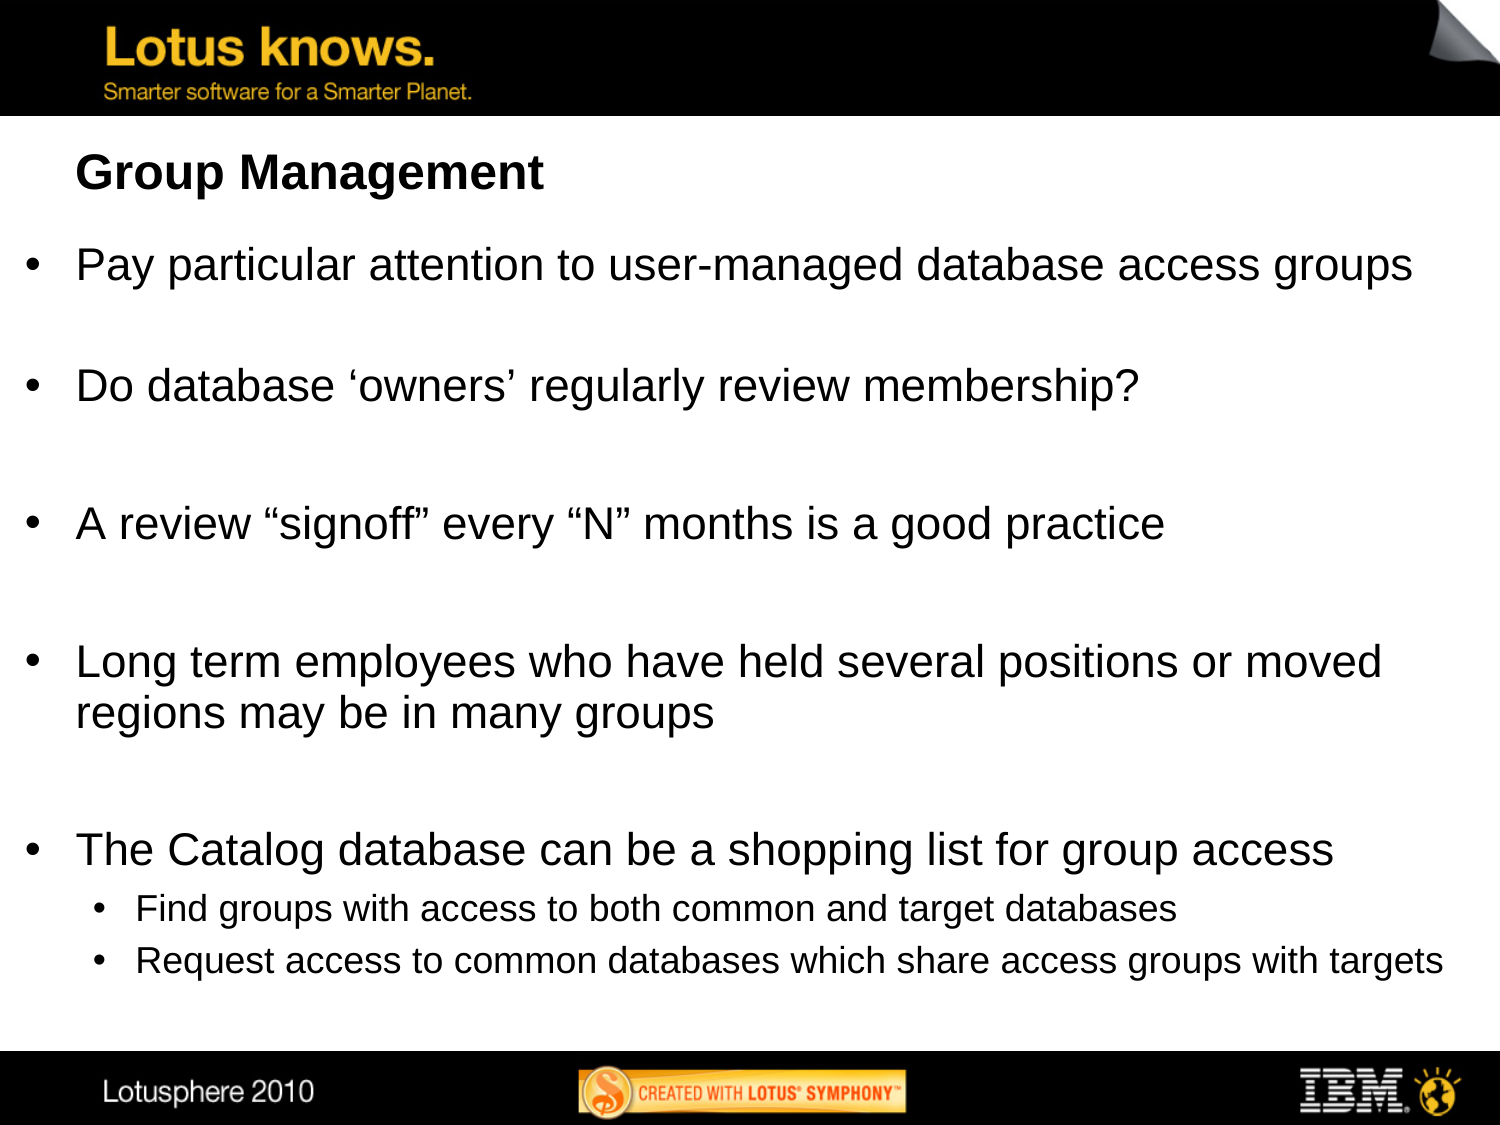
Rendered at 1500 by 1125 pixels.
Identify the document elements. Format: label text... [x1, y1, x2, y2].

list Pay particular attention to user-managed database access groups Do database ‘owners’ regularly review membership? A review “signoff” every “N” months is a good practice Long term employees who have held several positions or moved regions may be in many groups The Catalog database can be a shopping list for group access Find groups with access to both common and target databases Request access to common databases which share access groups with targets [24, 237, 1476, 1086]
title Group Management [74, 137, 1475, 200]
picture [0, 1053, 1500, 1125]
picture [0, 0, 1500, 114]
